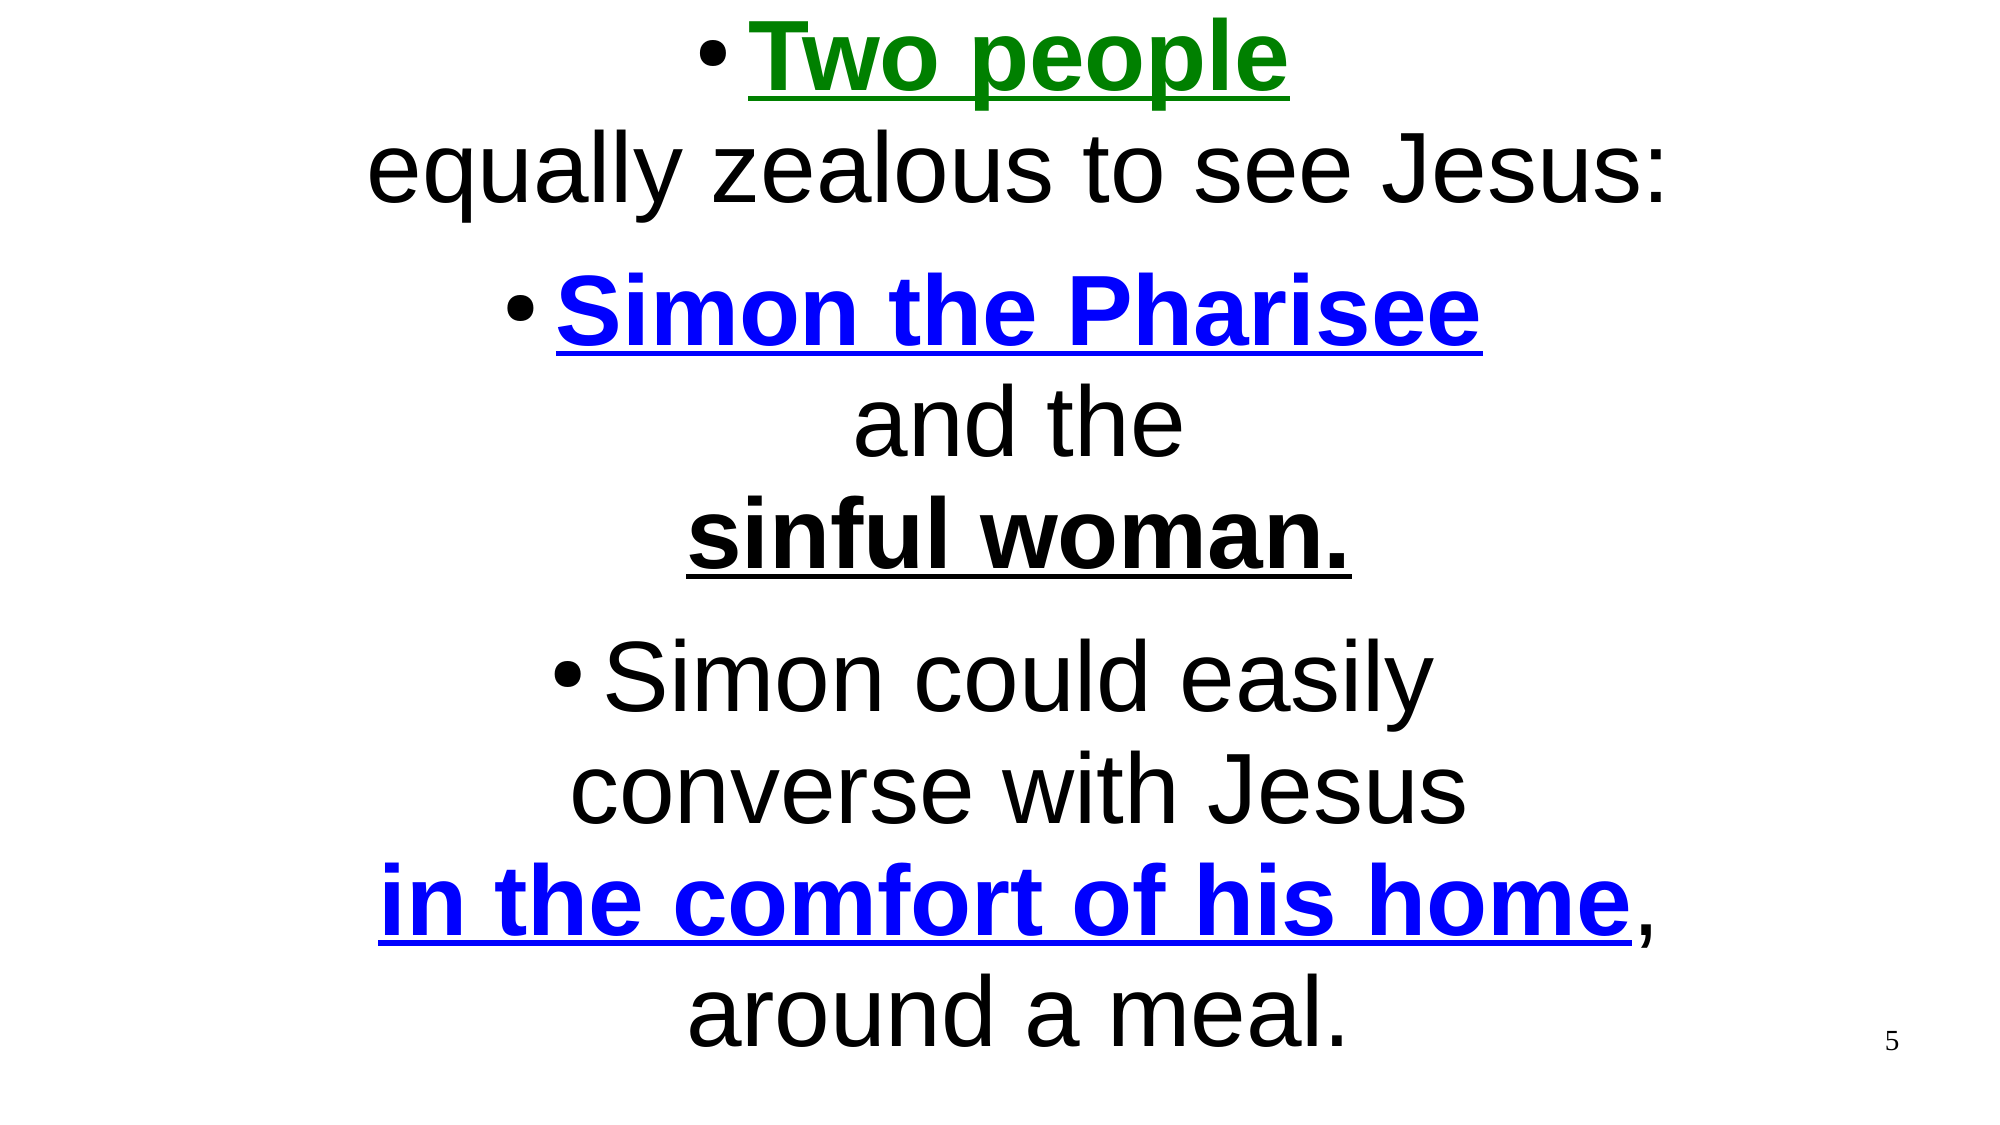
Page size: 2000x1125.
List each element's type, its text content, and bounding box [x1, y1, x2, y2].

list Two people equally zealous to see Jesus: Simon the Pharisee and the sinful woman. Simon could easily converse with Jesus in the comfort of his home, around a meal. [0, 0, 1996, 1123]
